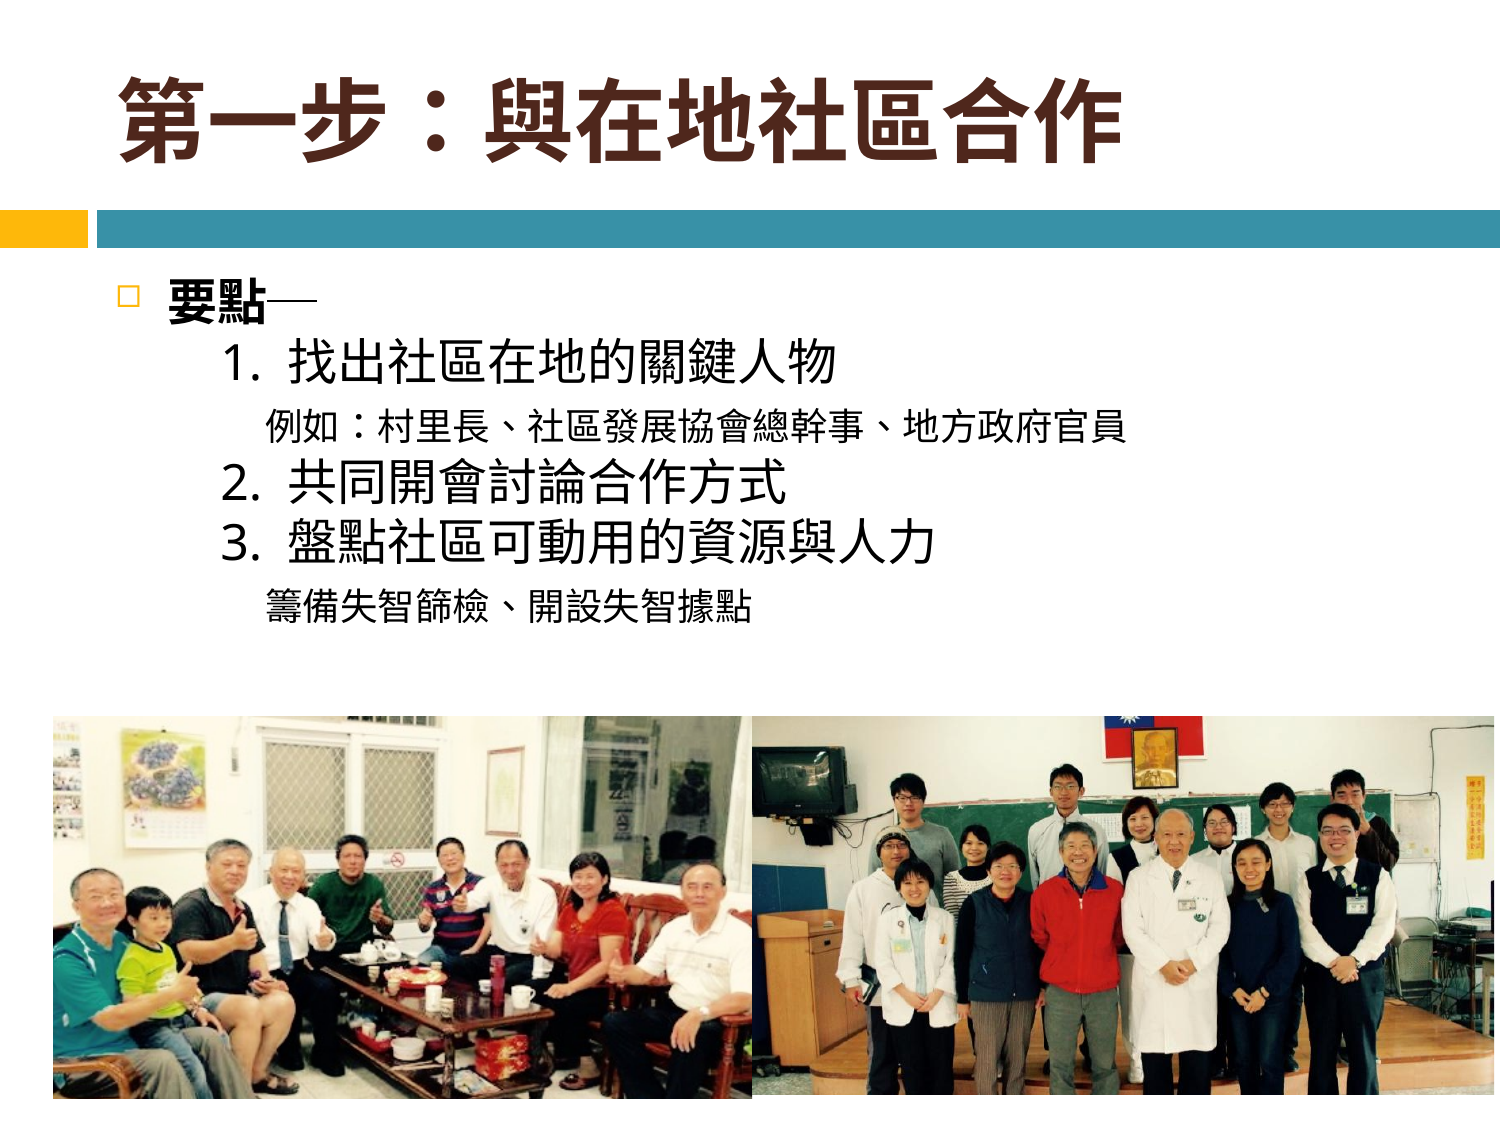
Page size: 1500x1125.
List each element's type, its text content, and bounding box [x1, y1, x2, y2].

picture [53, 716, 1495, 1099]
list 要點─ 1. 找出社區在地的關鍵人物 例如：村里長、社區發展協會總幹事、地方政府官員 2. 共同開會討論合作方式 3. 盤點社區可動用的資源與人力 籌備失智篩檢、開設失智據點 [100, 262, 1438, 716]
title 第一步：與在地社區合作 [100, 37, 1438, 201]
